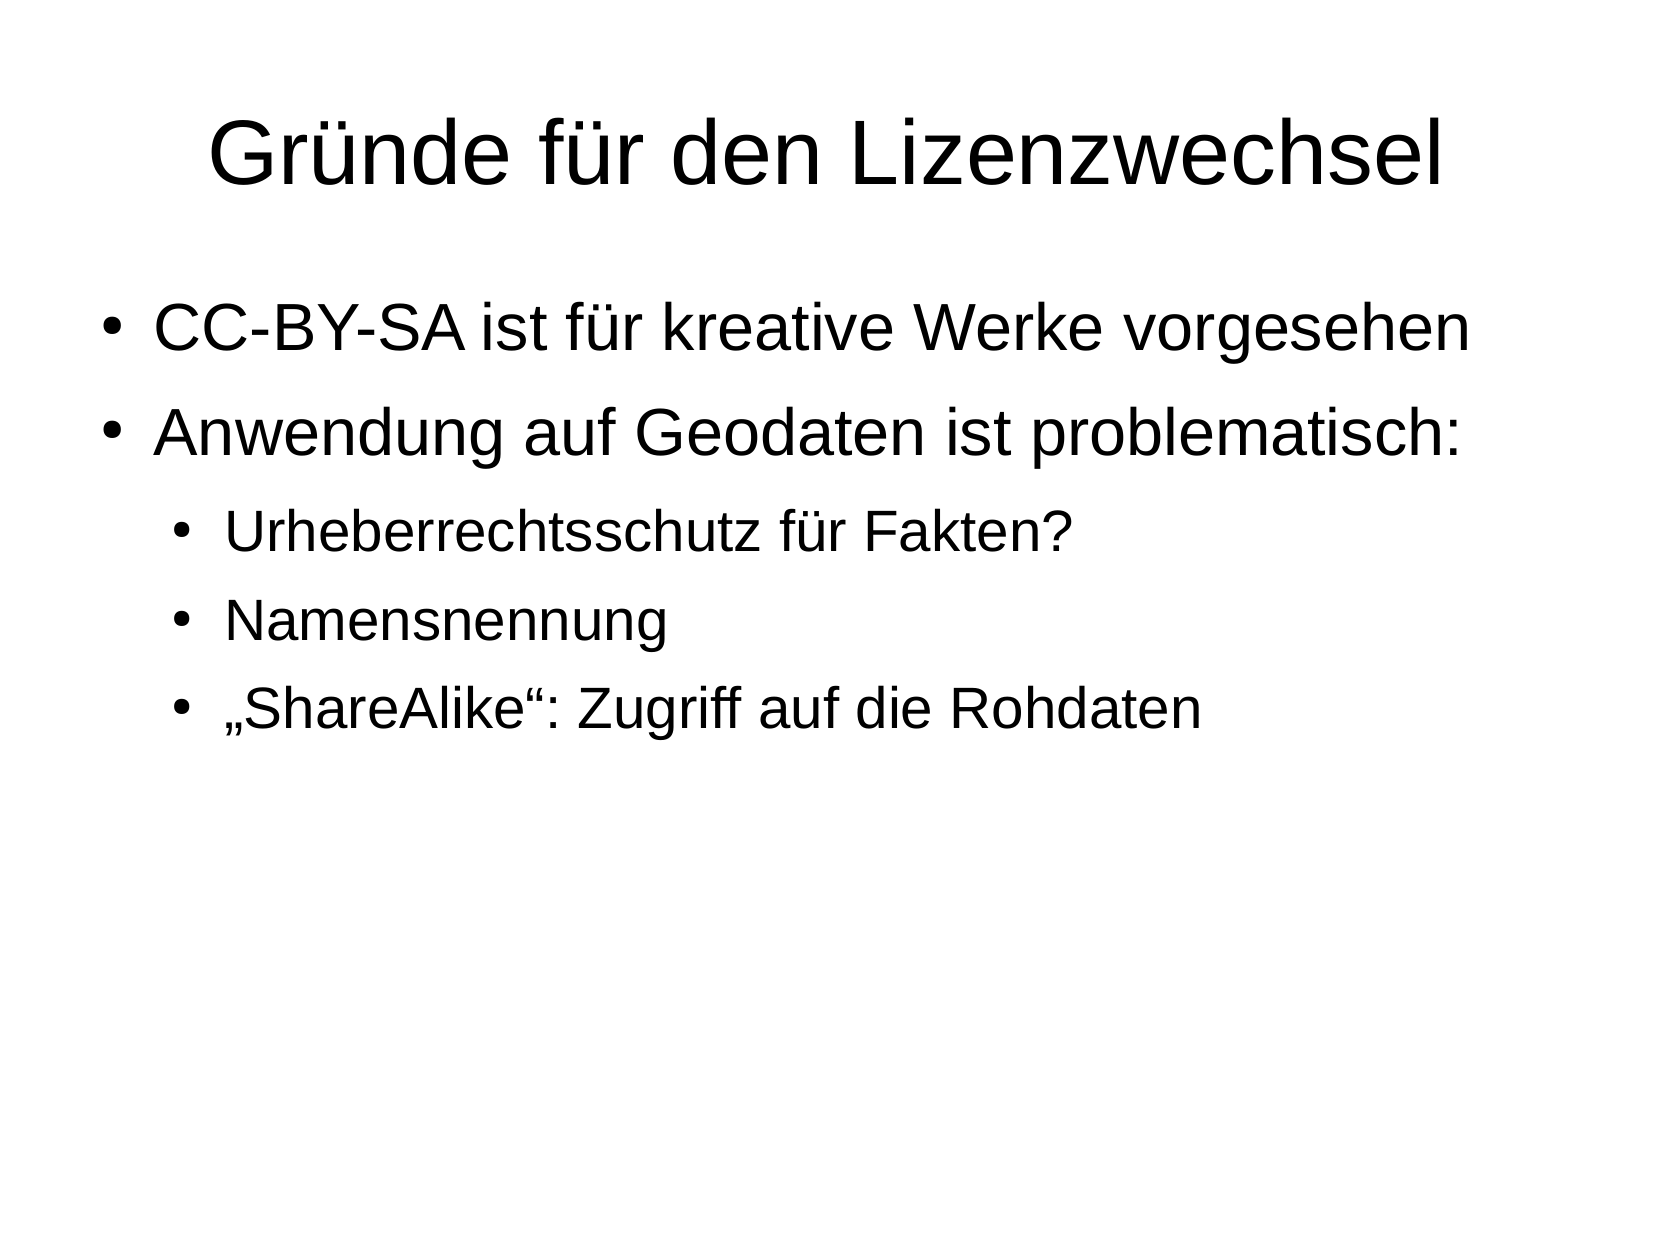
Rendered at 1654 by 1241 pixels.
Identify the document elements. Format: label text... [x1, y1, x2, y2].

title Gründe für den Lizenzwechsel [82, 56, 1571, 250]
list CC-BY-SA ist für kreative Werke vorgesehen Anwendung auf Geodaten ist problematisch: Urheberrechtsschutz für Fakten? Namensnennung „ShareAlike“: Zugriff auf die Rohdaten [82, 290, 1571, 1109]
